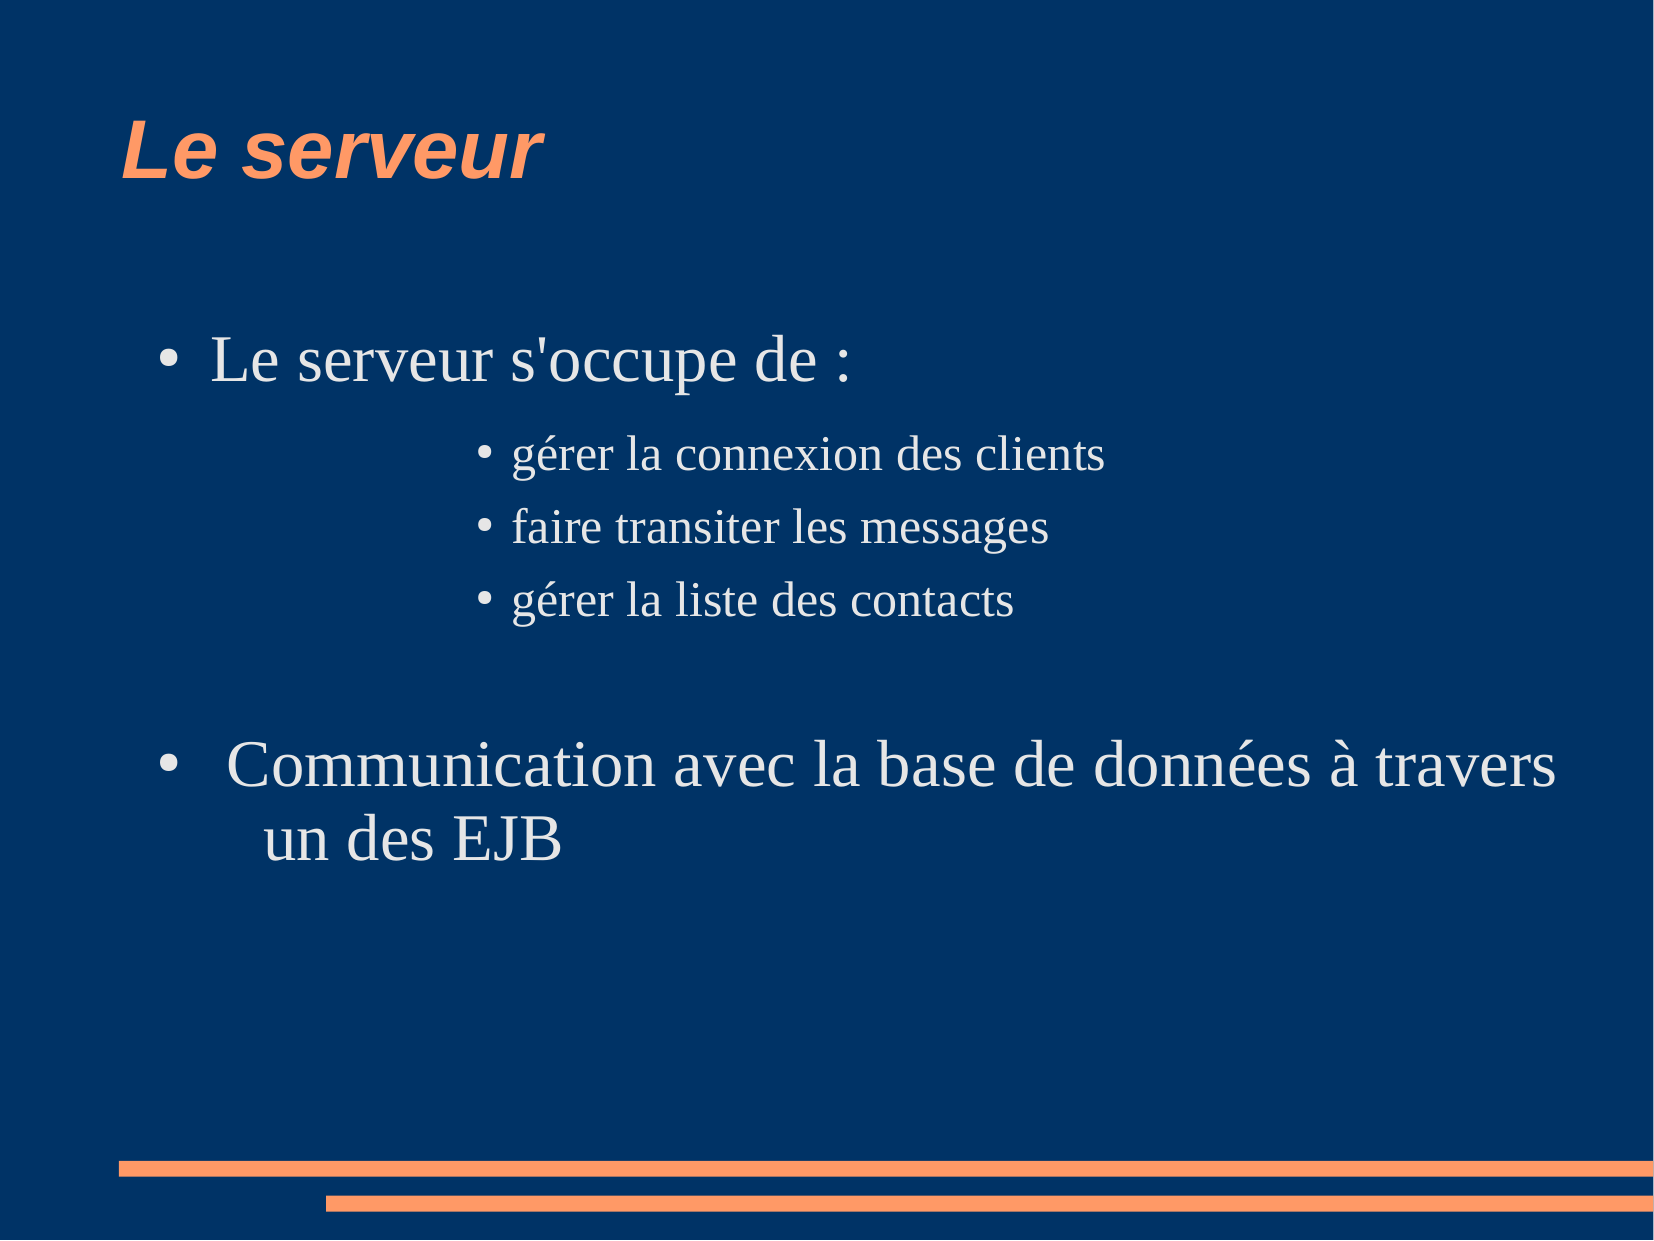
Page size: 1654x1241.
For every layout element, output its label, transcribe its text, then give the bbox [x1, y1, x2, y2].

list Le serveur s'occupe de : gérer la connexion des clients faire transiter les messages gérer la liste des contacts Communication avec la base de données à travers un des EJB [121, 322, 1561, 1132]
title Le serveur [121, 46, 1534, 254]
